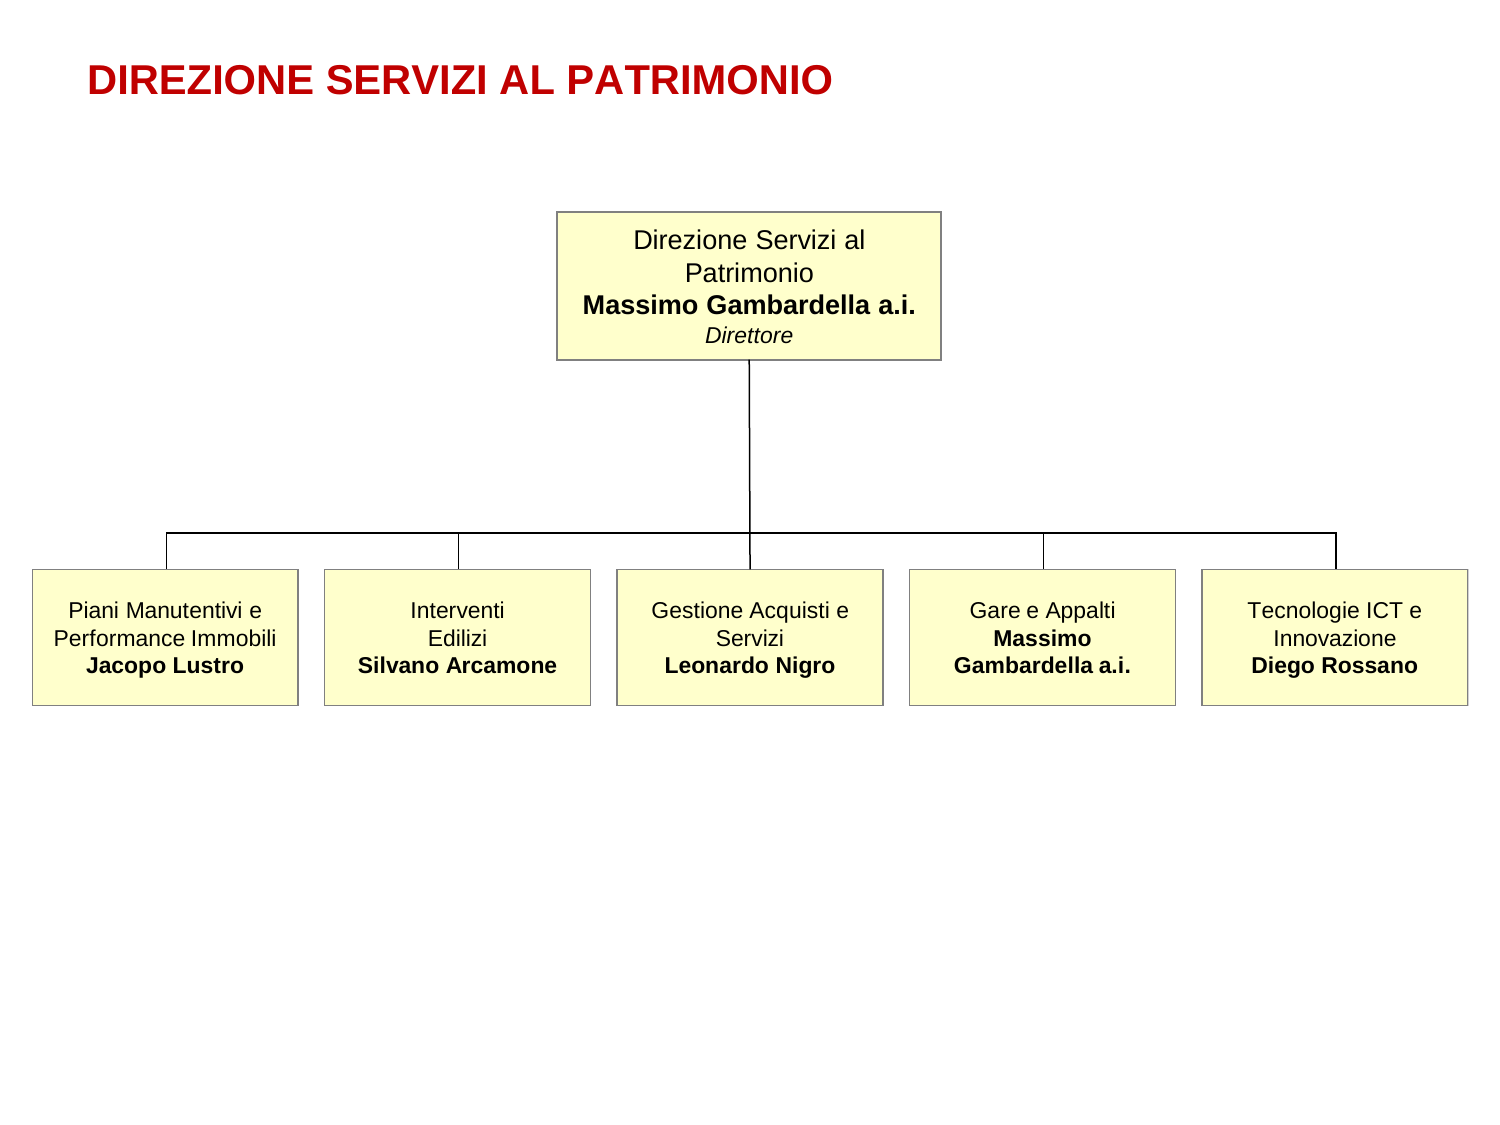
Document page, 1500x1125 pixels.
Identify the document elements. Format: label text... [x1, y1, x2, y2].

picture [31, 210, 1469, 706]
text_box DIREZIONE SERVIZI AL PATRIMONIO [72, 45, 1462, 128]
